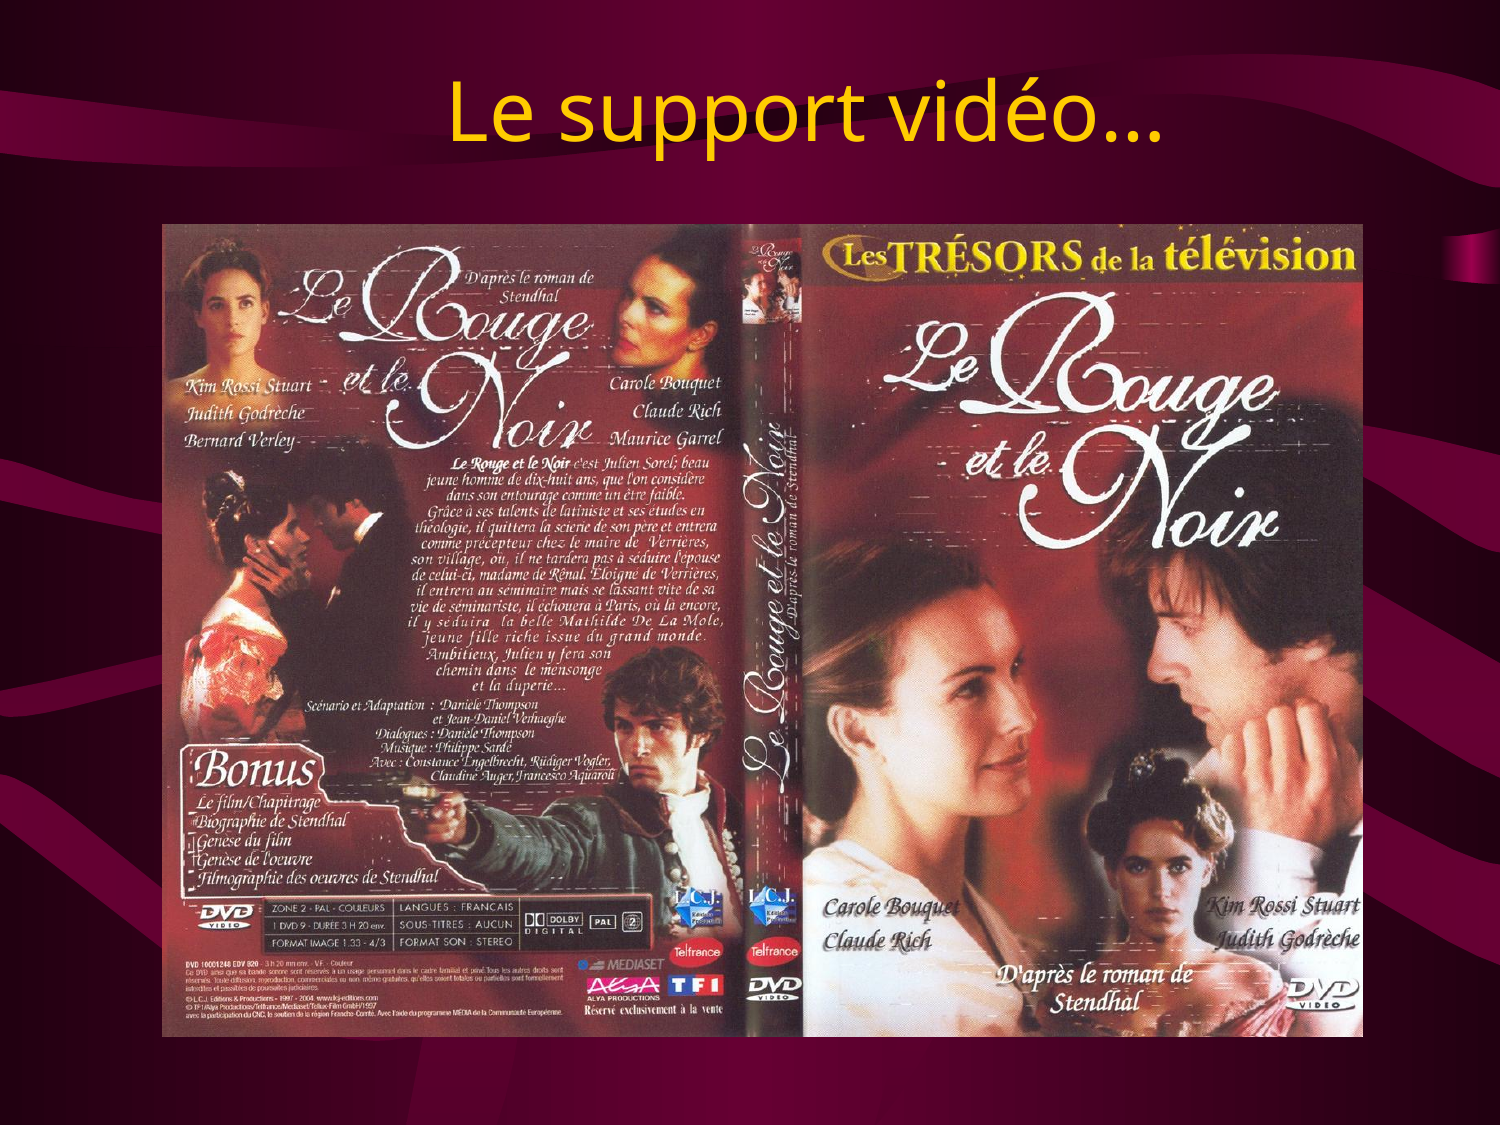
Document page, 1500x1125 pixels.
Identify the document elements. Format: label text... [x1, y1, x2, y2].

picture [162, 224, 1363, 1037]
text_box Le support vidéo… [199, 50, 1413, 166]
